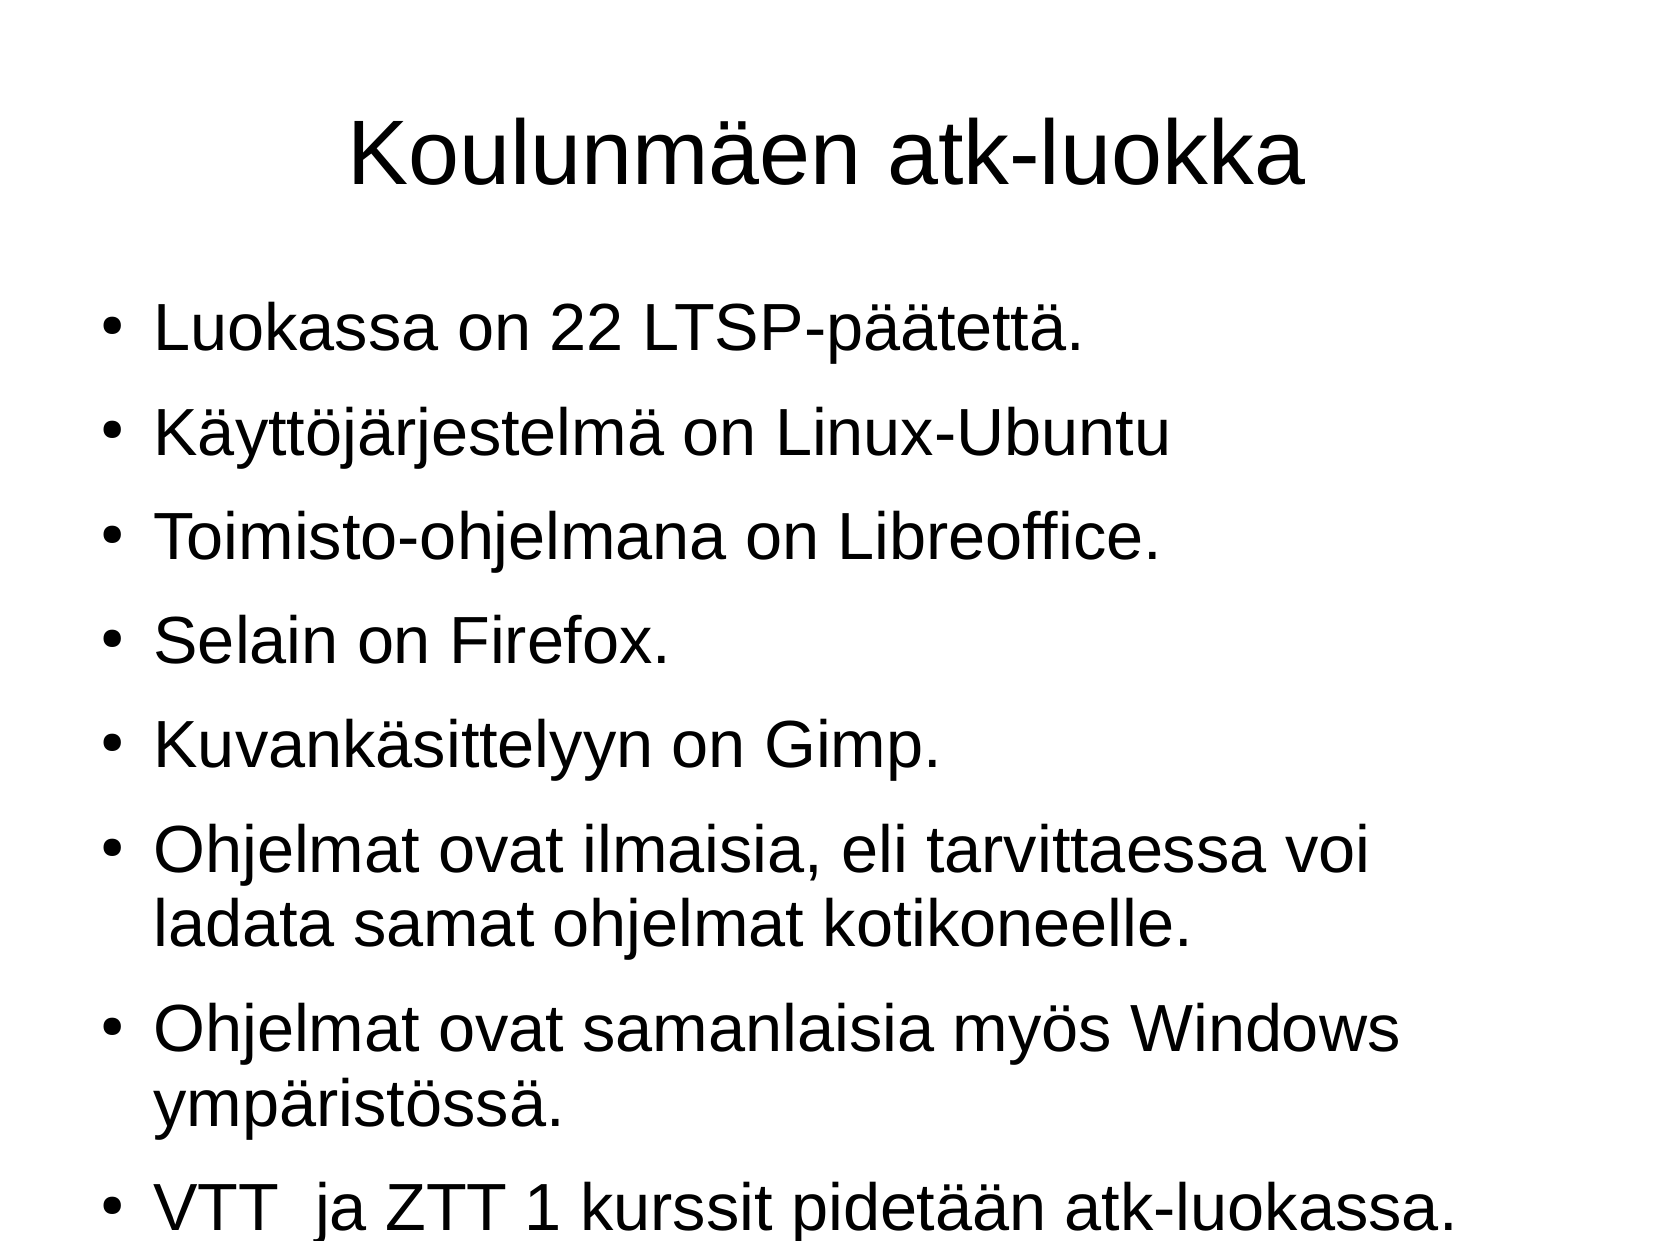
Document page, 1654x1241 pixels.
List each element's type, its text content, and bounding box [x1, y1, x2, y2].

list Luokassa on 22 LTSP-päätettä. Käyttöjärjestelmä on Linux-Ubuntu Toimisto-ohjelmana on Libreoffice. Selain on Firefox. Kuvankäsittelyyn on Gimp. Ohjelmat ovat ilmaisia, eli tarvittaessa voi ladata samat ohjelmat kotikoneelle. Ohjelmat ovat samanlaisia myös Windows ympäristössä. VTT ja ZTT 1 kurssit pidetään atk-luokassa. [82, 290, 1571, 1193]
title Koulunmäen atk-luokka [82, 49, 1571, 257]
